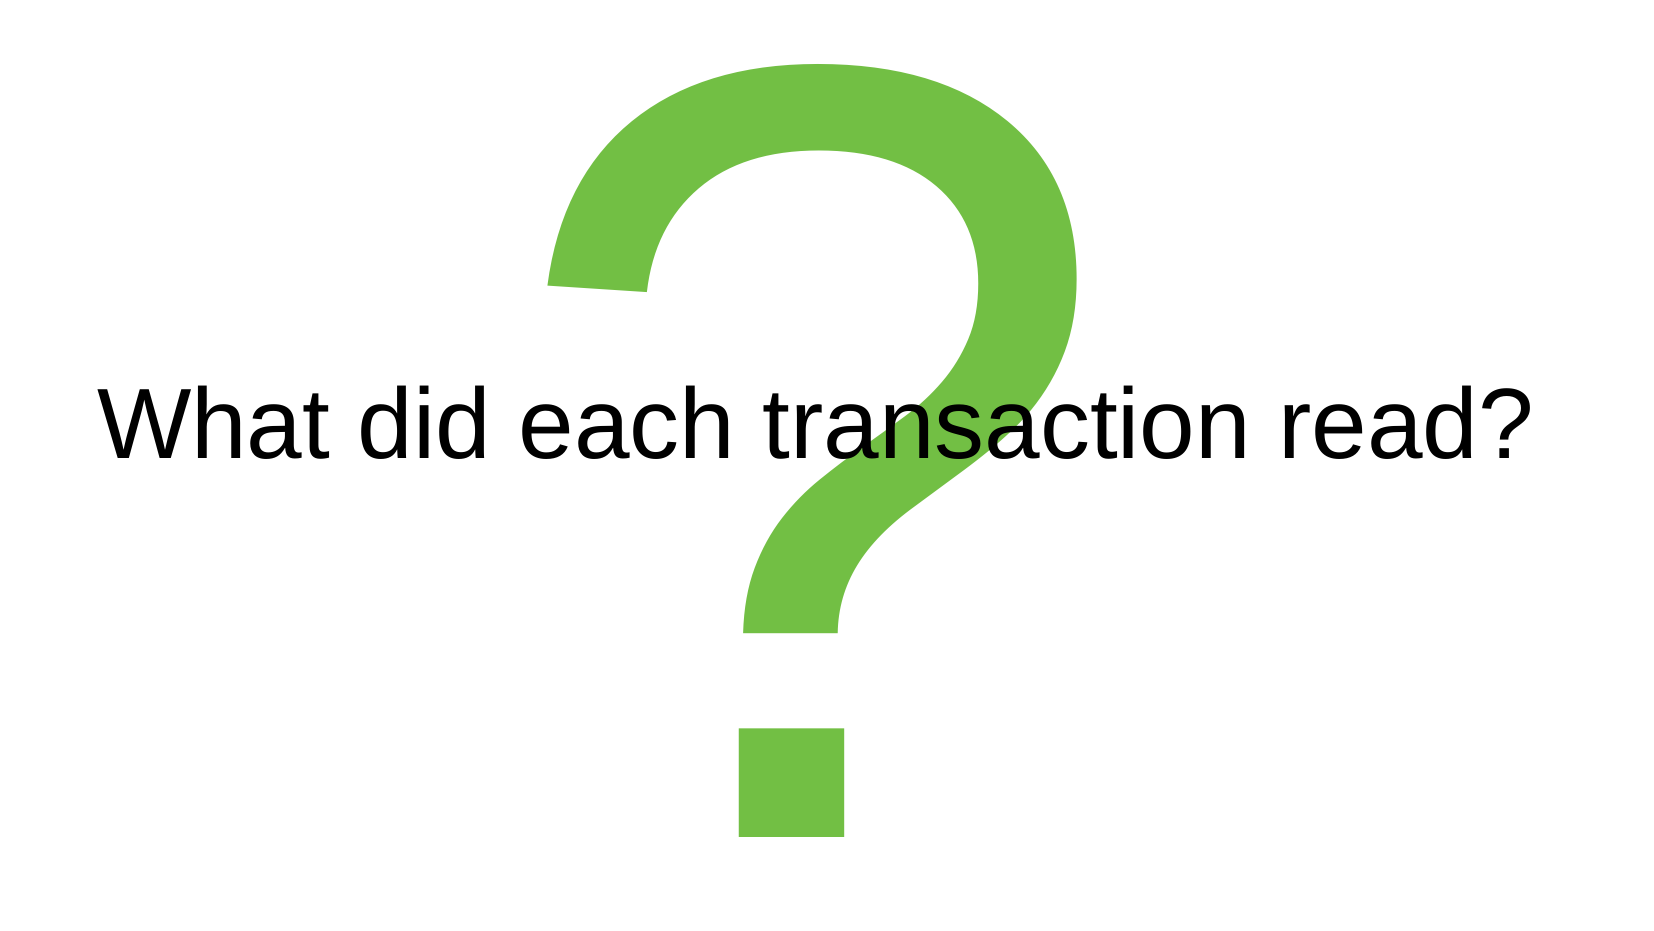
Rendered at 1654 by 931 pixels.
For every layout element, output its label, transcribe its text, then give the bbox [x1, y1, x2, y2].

list What did each transaction read? [71, 367, 1561, 481]
title ? [502, 0, 1096, 367]
title ? [502, 481, 1096, 931]
